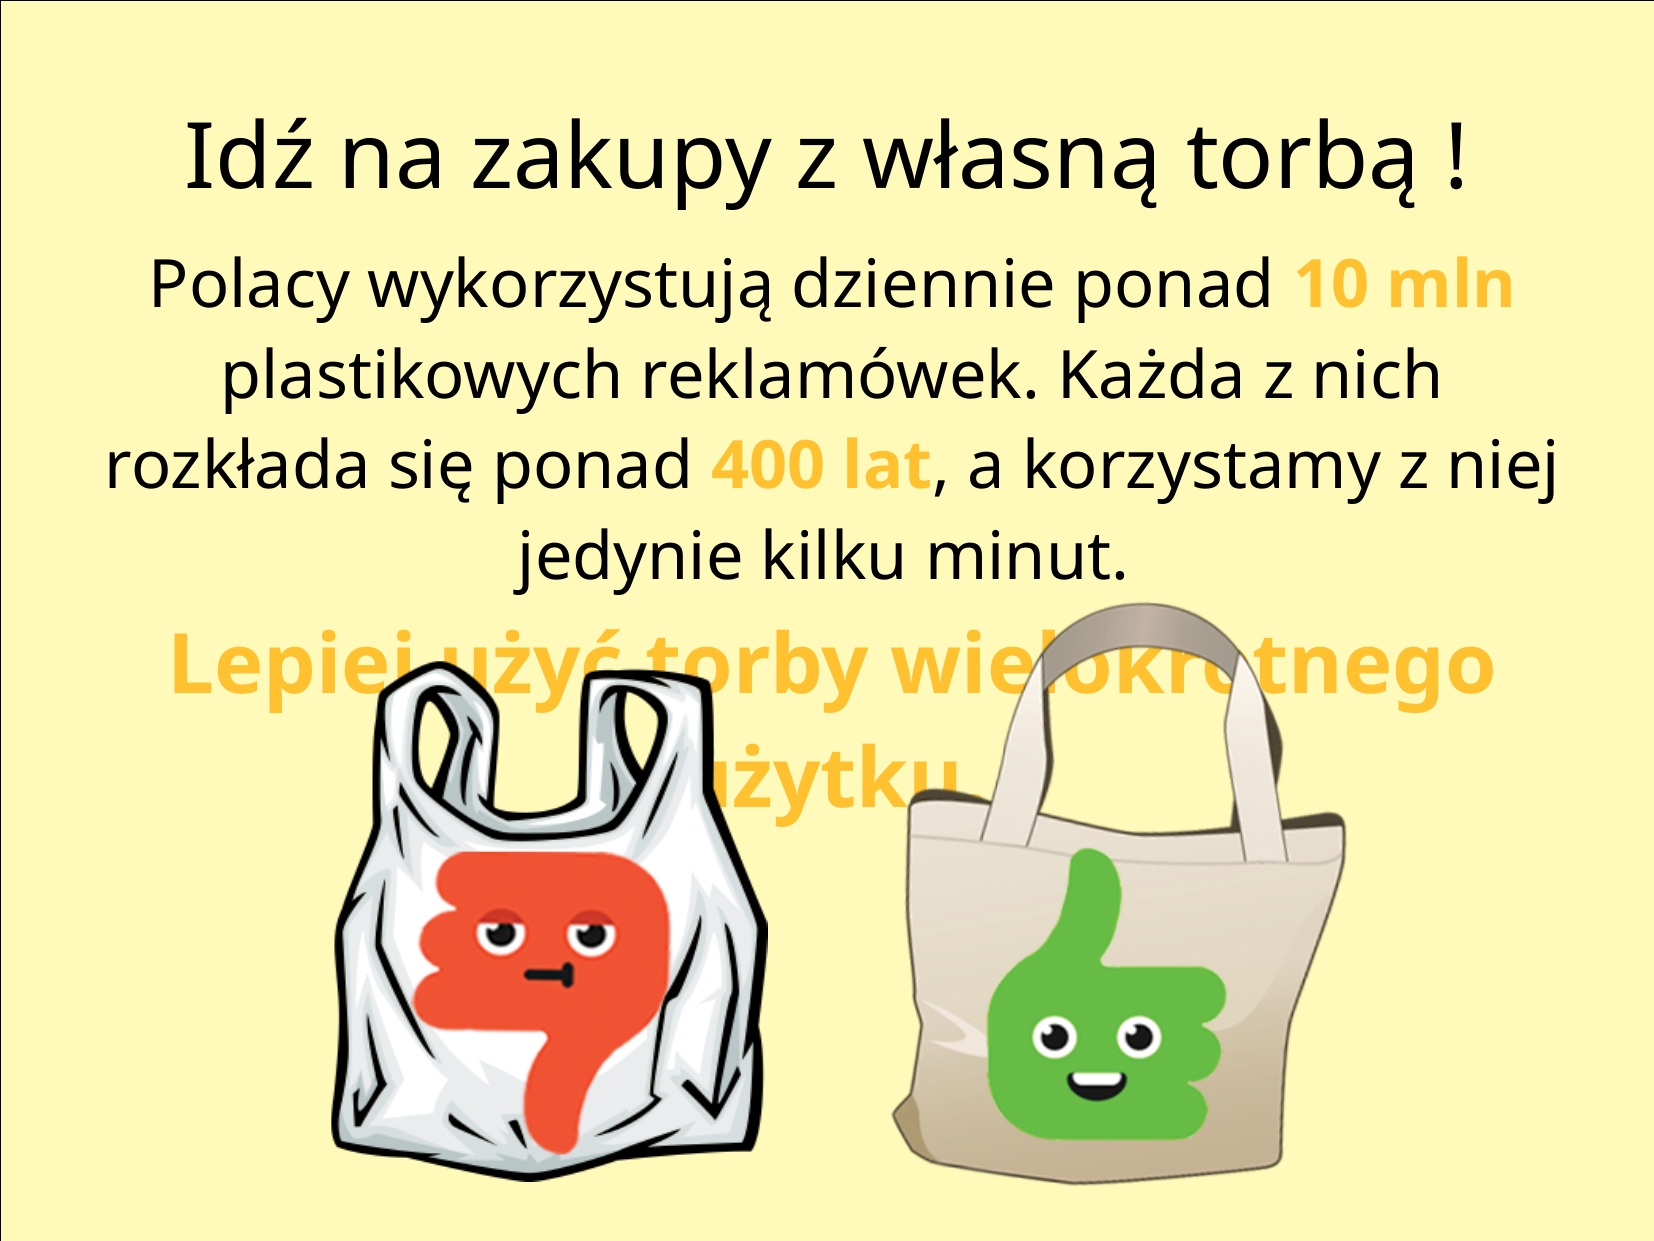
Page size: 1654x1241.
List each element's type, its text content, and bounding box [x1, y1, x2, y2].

text_box [0, 0, 1654, 1241]
picture [779, 590, 1430, 1217]
picture [330, 660, 768, 1182]
title Idź na zakupy z własną torbą ! [82, 49, 1571, 236]
list Polacy wykorzystują dziennie ponad 10 mln plastikowych reklamówek. Każda z nich rozkłada się ponad 400 lat, a korzystamy z niej jedynie kilku minut. Lepiej użyć torby wielokrotnego użytku. [11, 236, 1583, 580]
